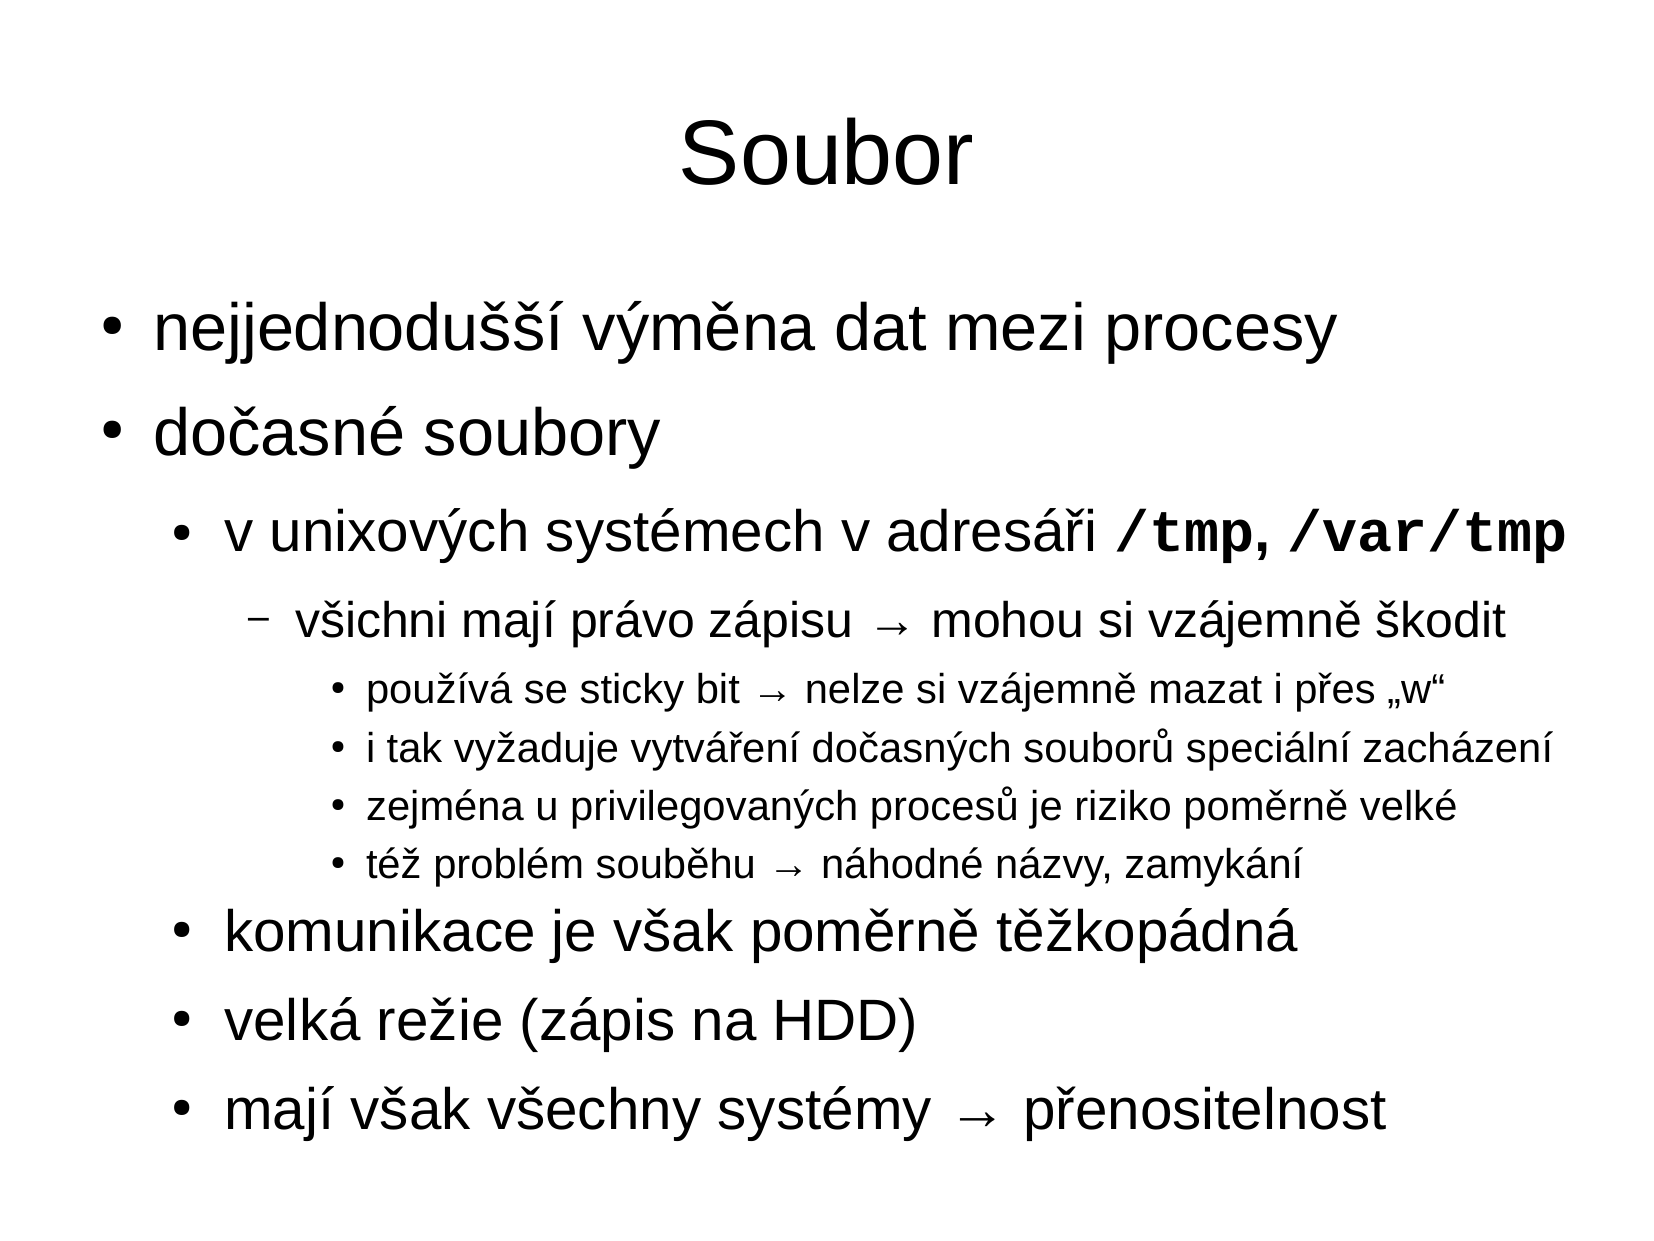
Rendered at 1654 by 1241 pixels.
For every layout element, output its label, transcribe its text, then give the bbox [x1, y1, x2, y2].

list nejjednodušší výměna dat mezi procesy dočasné soubory v unixových systémech v adresáři /tmp, /var/tmp všichni mají právo zápisu → mohou si vzájemně škodit používá se sticky bit → nelze si vzájemně mazat i přes „w“ i tak vyžaduje vytváření dočasných souborů speciální zacházení zejména u privilegovaných procesů je riziko poměrně velké též problém souběhu → náhodné názvy, zamykání komunikace je však poměrně těžkopádná velká režie (zápis na HDD) mají však všechny systémy → přenositelnost [82, 290, 1571, 1142]
title Soubor [82, 56, 1571, 250]
